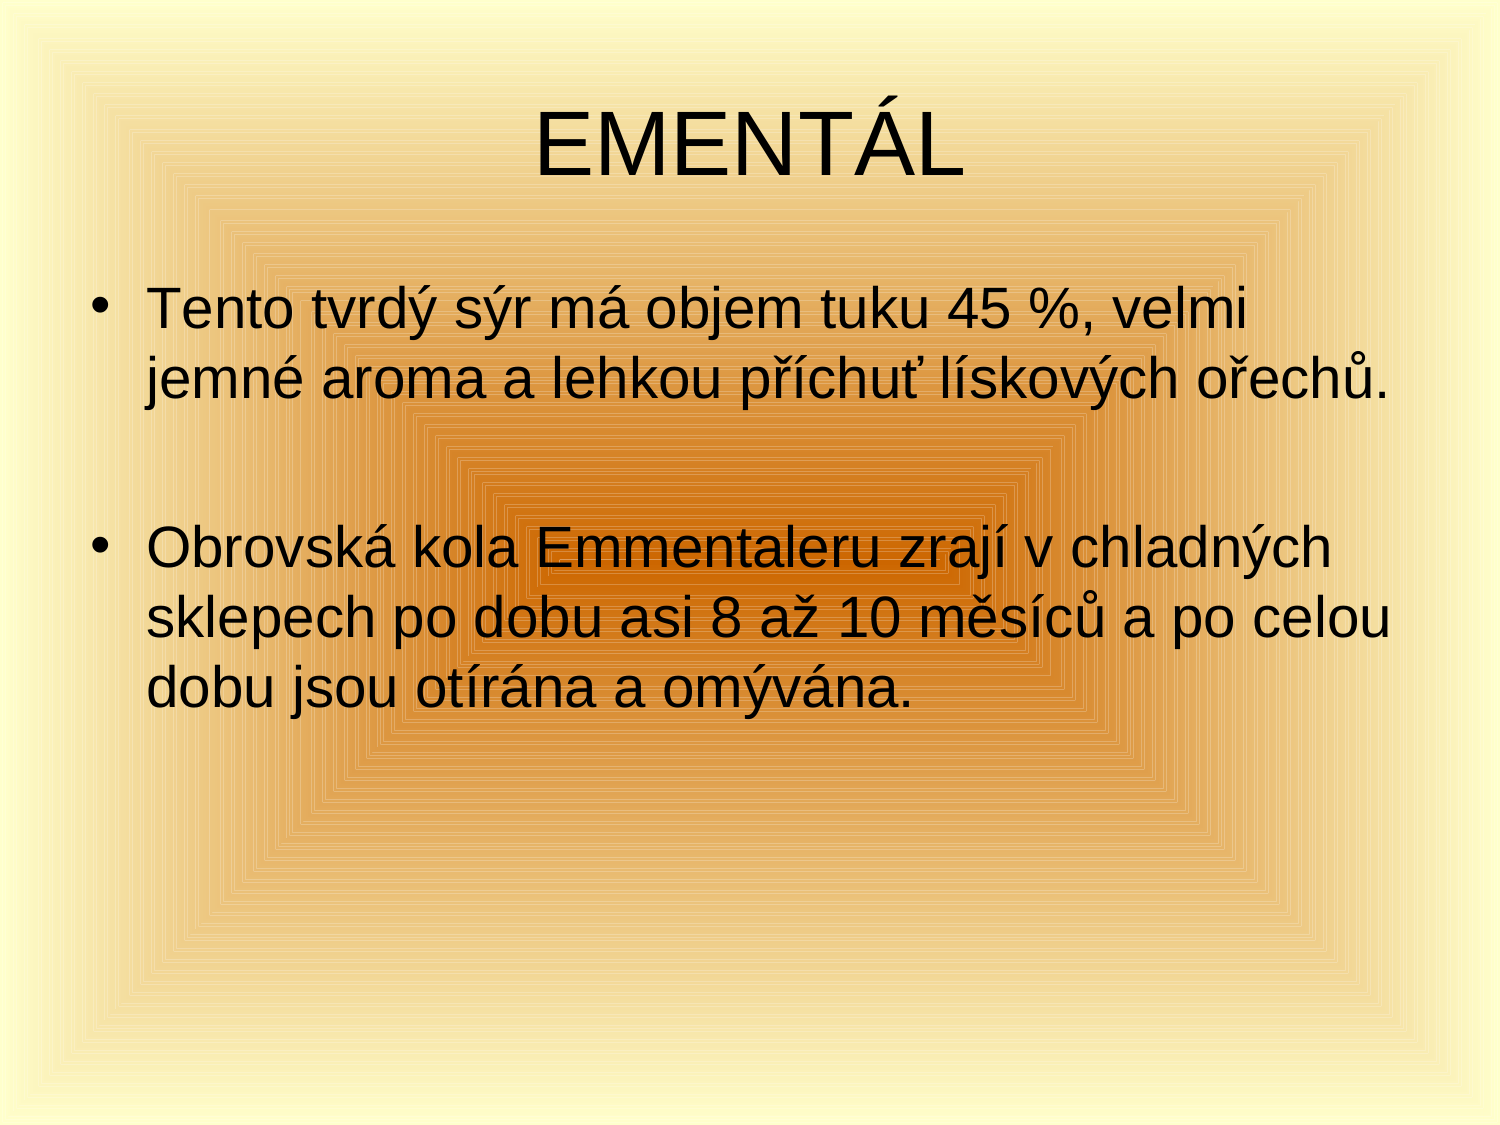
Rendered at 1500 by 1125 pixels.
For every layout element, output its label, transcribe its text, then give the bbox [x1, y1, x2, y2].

list Tento tvrdý sýr má objem tuku 45 %, velmi jemné aroma a lehkou příchuť lískových ořechů. Obrovská kola Emmentaleru zrají v chladných sklepech po dobu asi 8 až 10 měsíců a po celou dobu jsou otírána a omývána. [75, 262, 1426, 1006]
title EMENTÁL [75, 45, 1426, 233]
